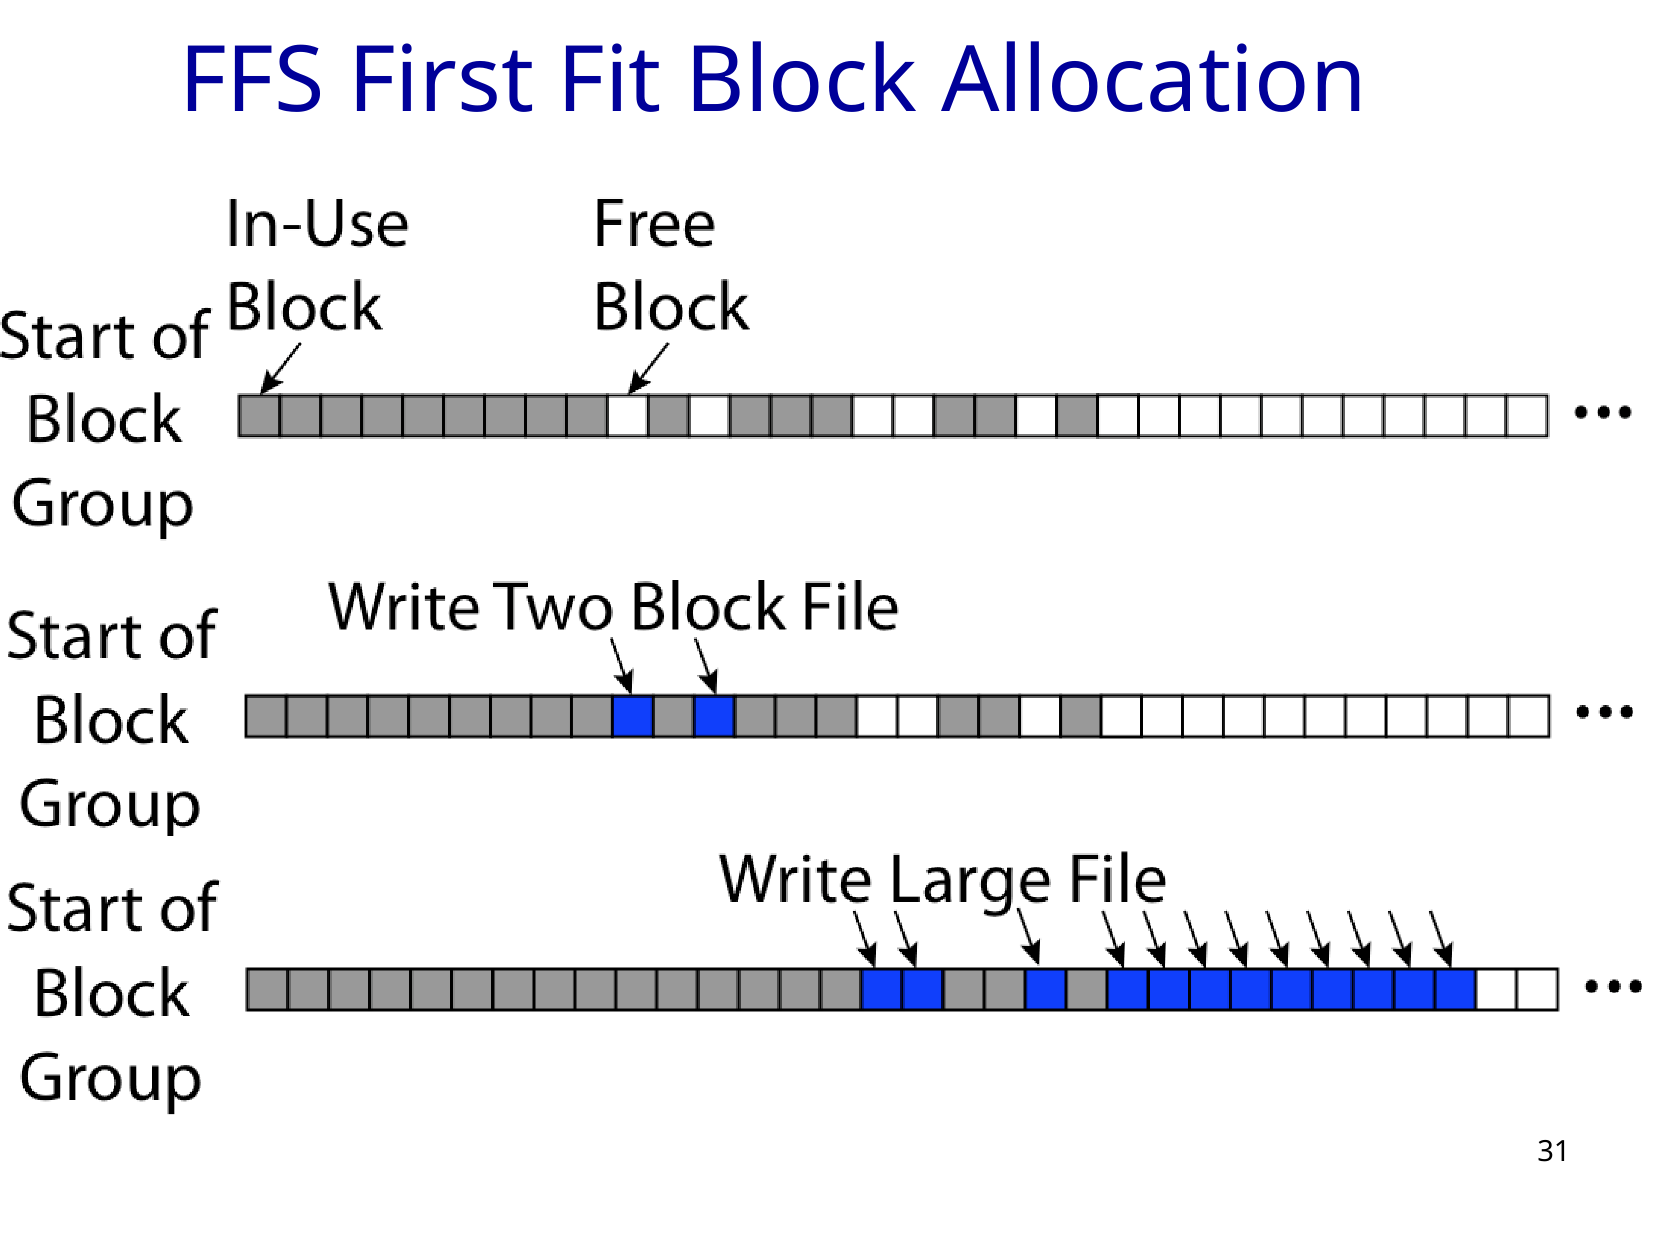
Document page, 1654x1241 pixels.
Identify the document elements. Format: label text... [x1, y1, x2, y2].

picture [0, 165, 1654, 1127]
list Fills in the small holes at the start of block group Avoids fragmentation, leaves contiguous free space at end [82, 1127, 1571, 1230]
title FFS First Fit Block Allocation [179, 0, 1475, 165]
